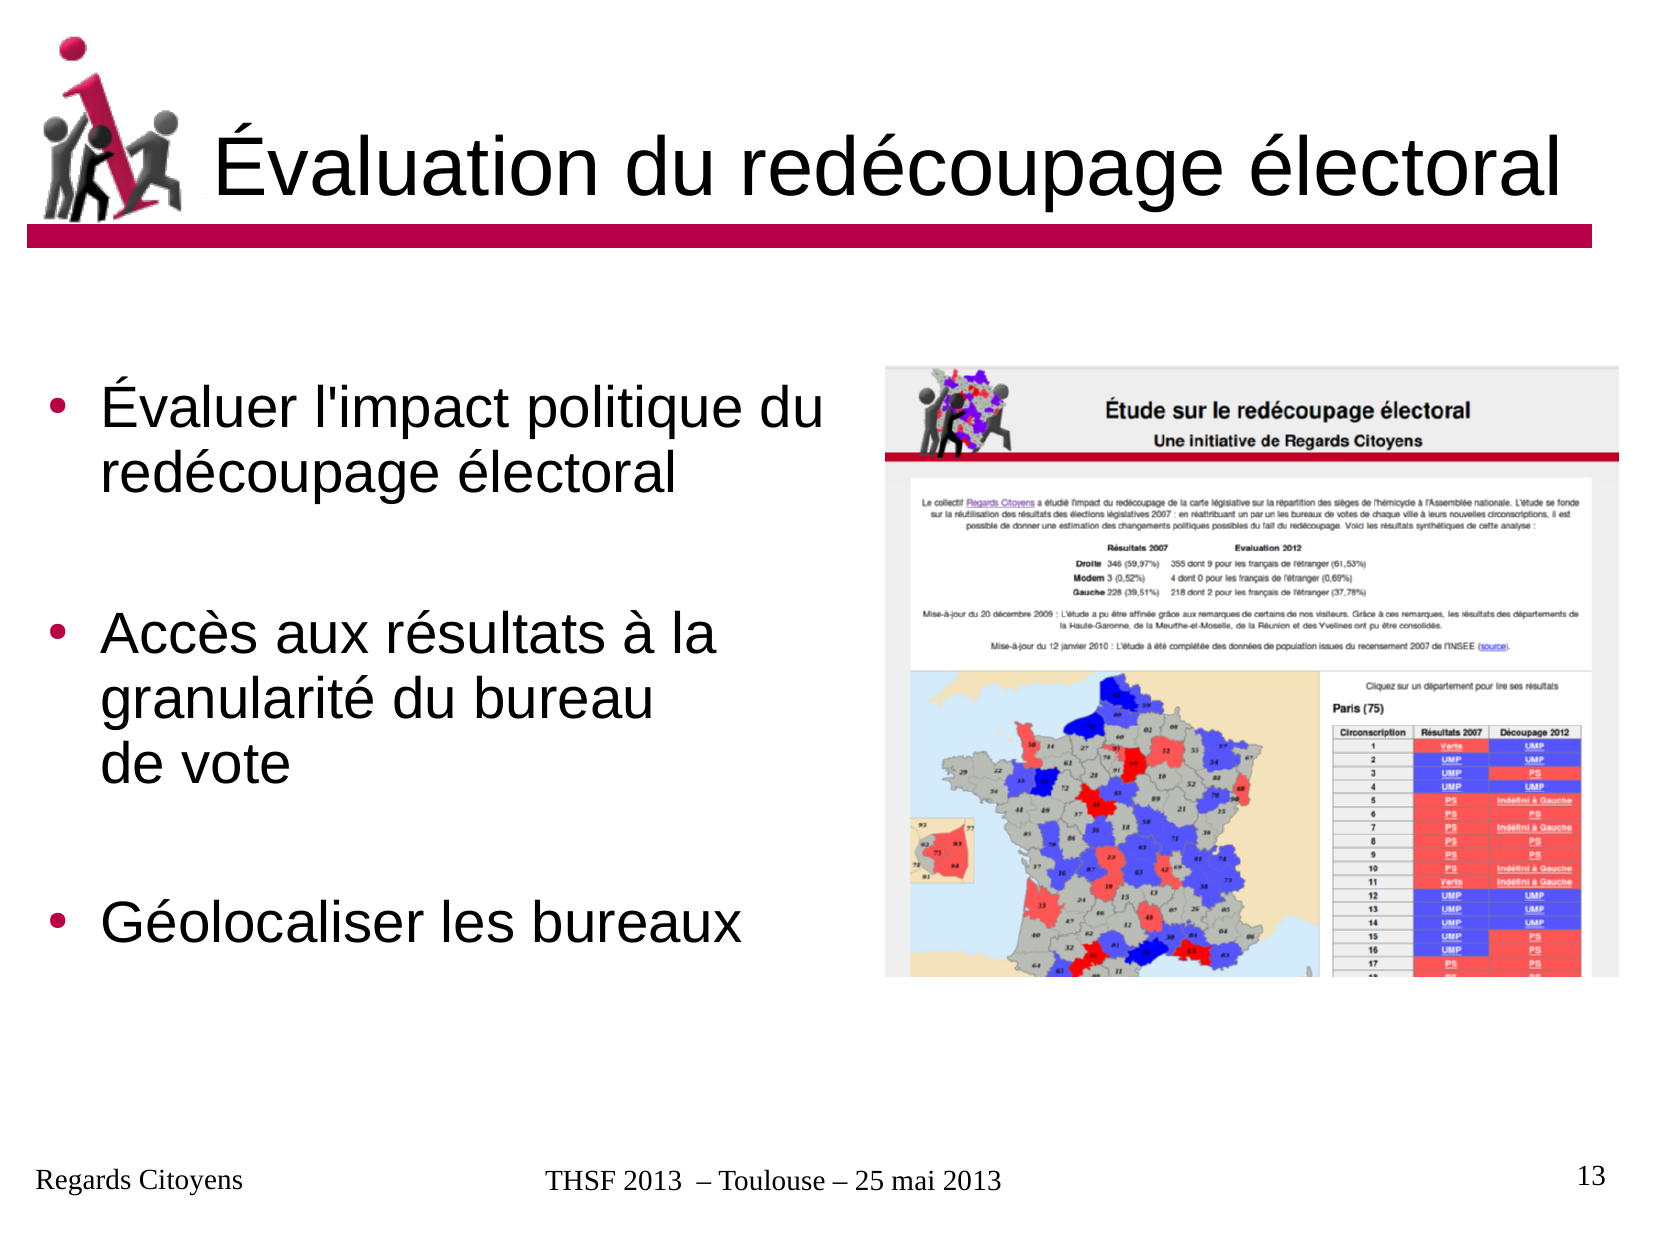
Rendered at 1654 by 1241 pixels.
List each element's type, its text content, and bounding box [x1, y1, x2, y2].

title Évaluation du redécoupage électoral [212, 70, 1601, 264]
picture [885, 365, 1619, 977]
picture [27, 31, 208, 224]
list Évaluer l'impact politique du redécoupage électoral Accès aux résultats à la granularité du bureau de vote Géolocaliser les bureaux [29, 374, 886, 1193]
